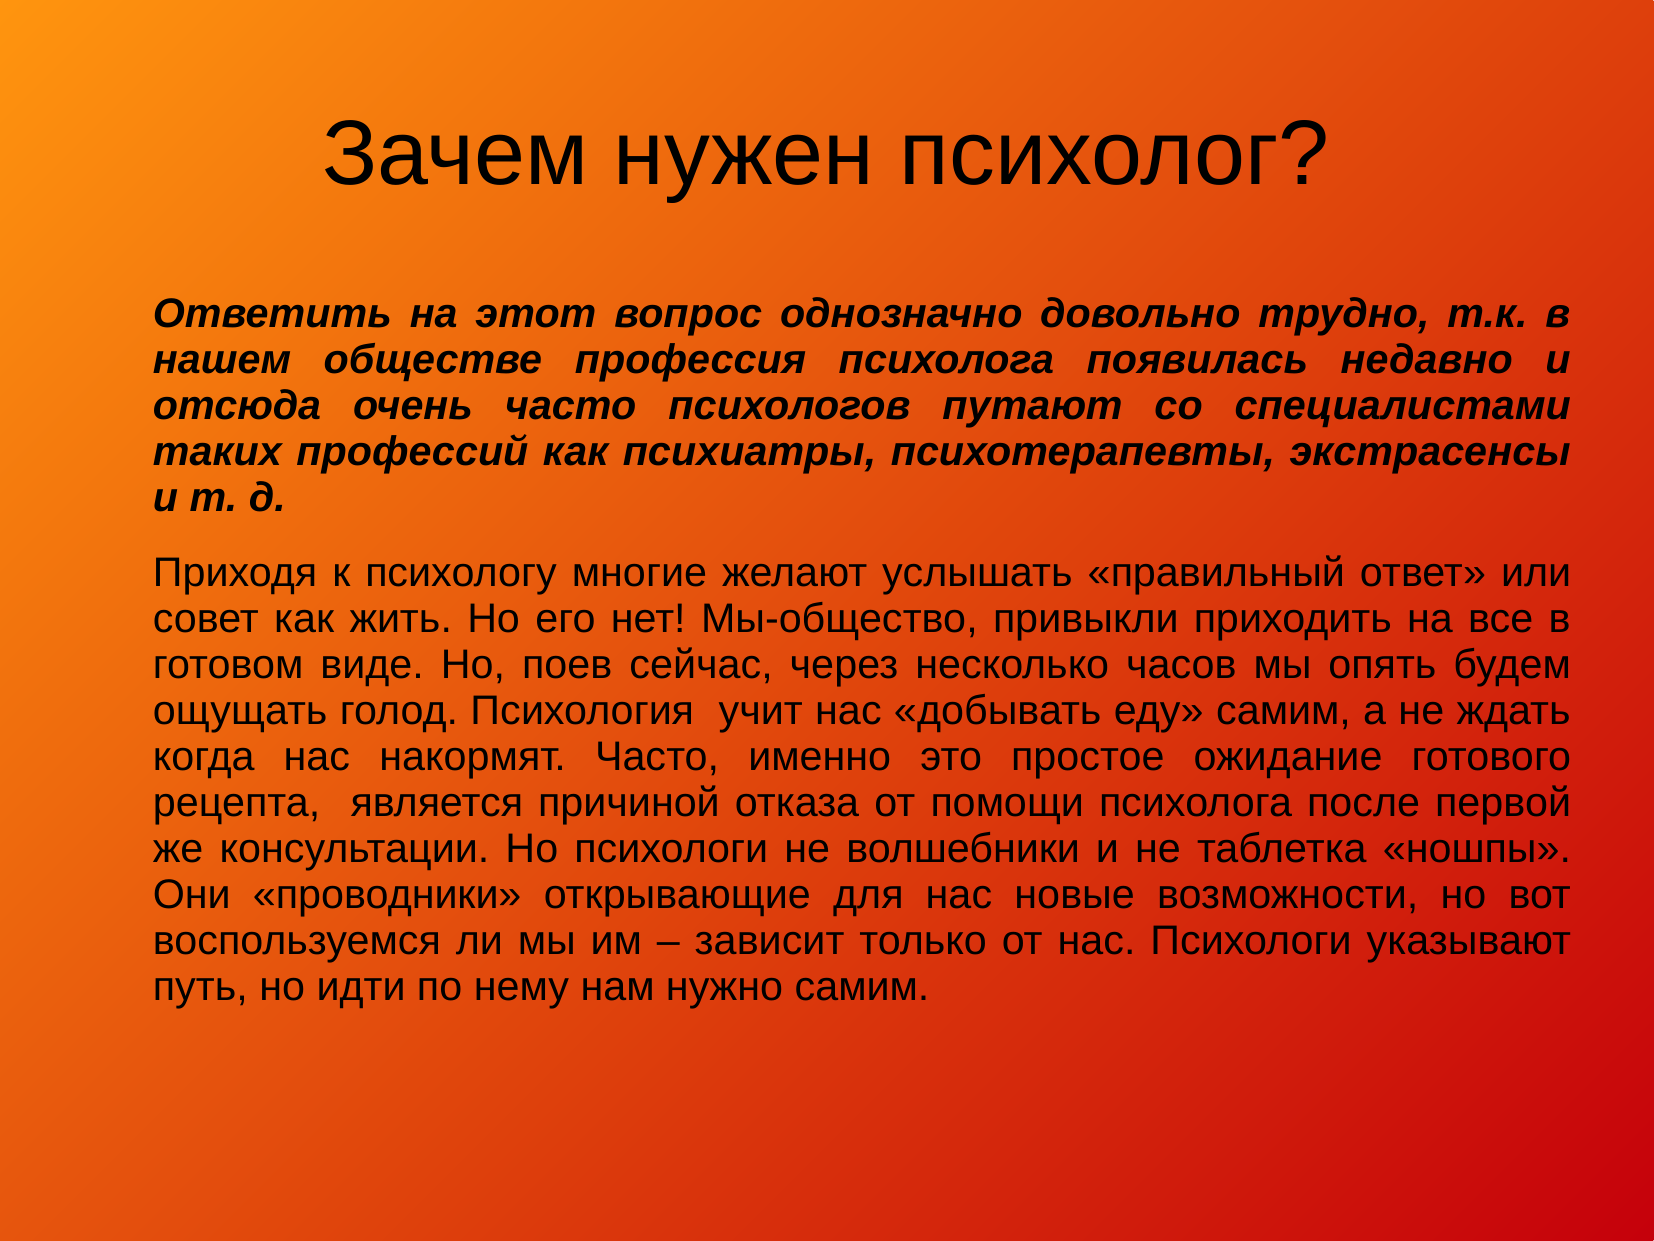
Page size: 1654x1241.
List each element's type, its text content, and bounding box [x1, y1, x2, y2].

list Ответить на этот вопрос однозначно довольно трудно, т.к. в нашем обществе профессия психолога появилась недавно и отсюда очень часто психологов путают со специалистами таких профессий как психиатры, психотерапевты, экстрасенсы и т. д. Приходя к психологу многие желают услышать «правильный ответ» или совет как жить. Но его нет! Мы-общество, привыкли приходить на все в готовом виде. Но, поев сейчас, через несколько часов мы опять будем ощущать голод. Психология учит нас «добывать еду» самим, а не ждать когда нас накормят. Часто, именно это простое ожидание готового рецепта, является причиной отказа от помощи психолога после первой же консультации. Но психологи не волшебники и не таблетка «ношпы». Они «проводники» открывающие для нас новые возможности, но вот воспользуемся ли мы им – зависит только от нас. Психологи указывают путь, но идти по нему нам нужно самим. [82, 290, 1571, 1010]
title Зачем нужен психолог? [82, 49, 1571, 257]
